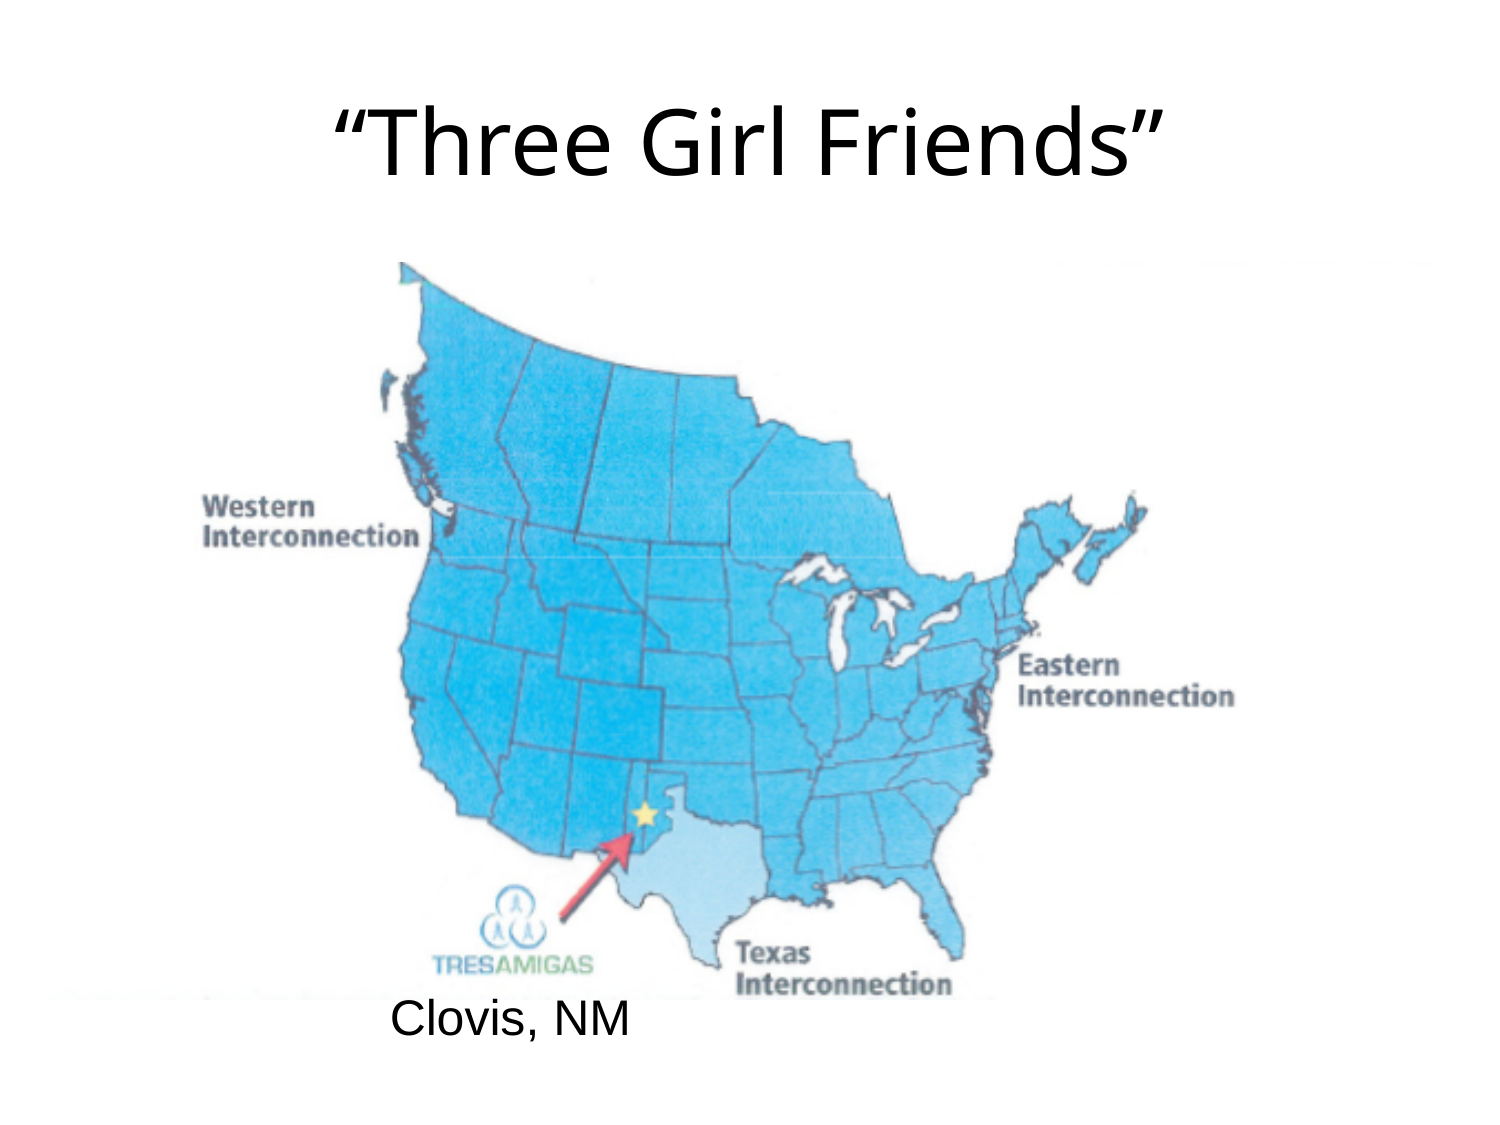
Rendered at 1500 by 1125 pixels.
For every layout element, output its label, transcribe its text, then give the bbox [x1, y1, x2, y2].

picture [24, 262, 1463, 1000]
text_box Clovis, NM [374, 977, 651, 1053]
title “Three Girl Friends” [75, 45, 1426, 233]
